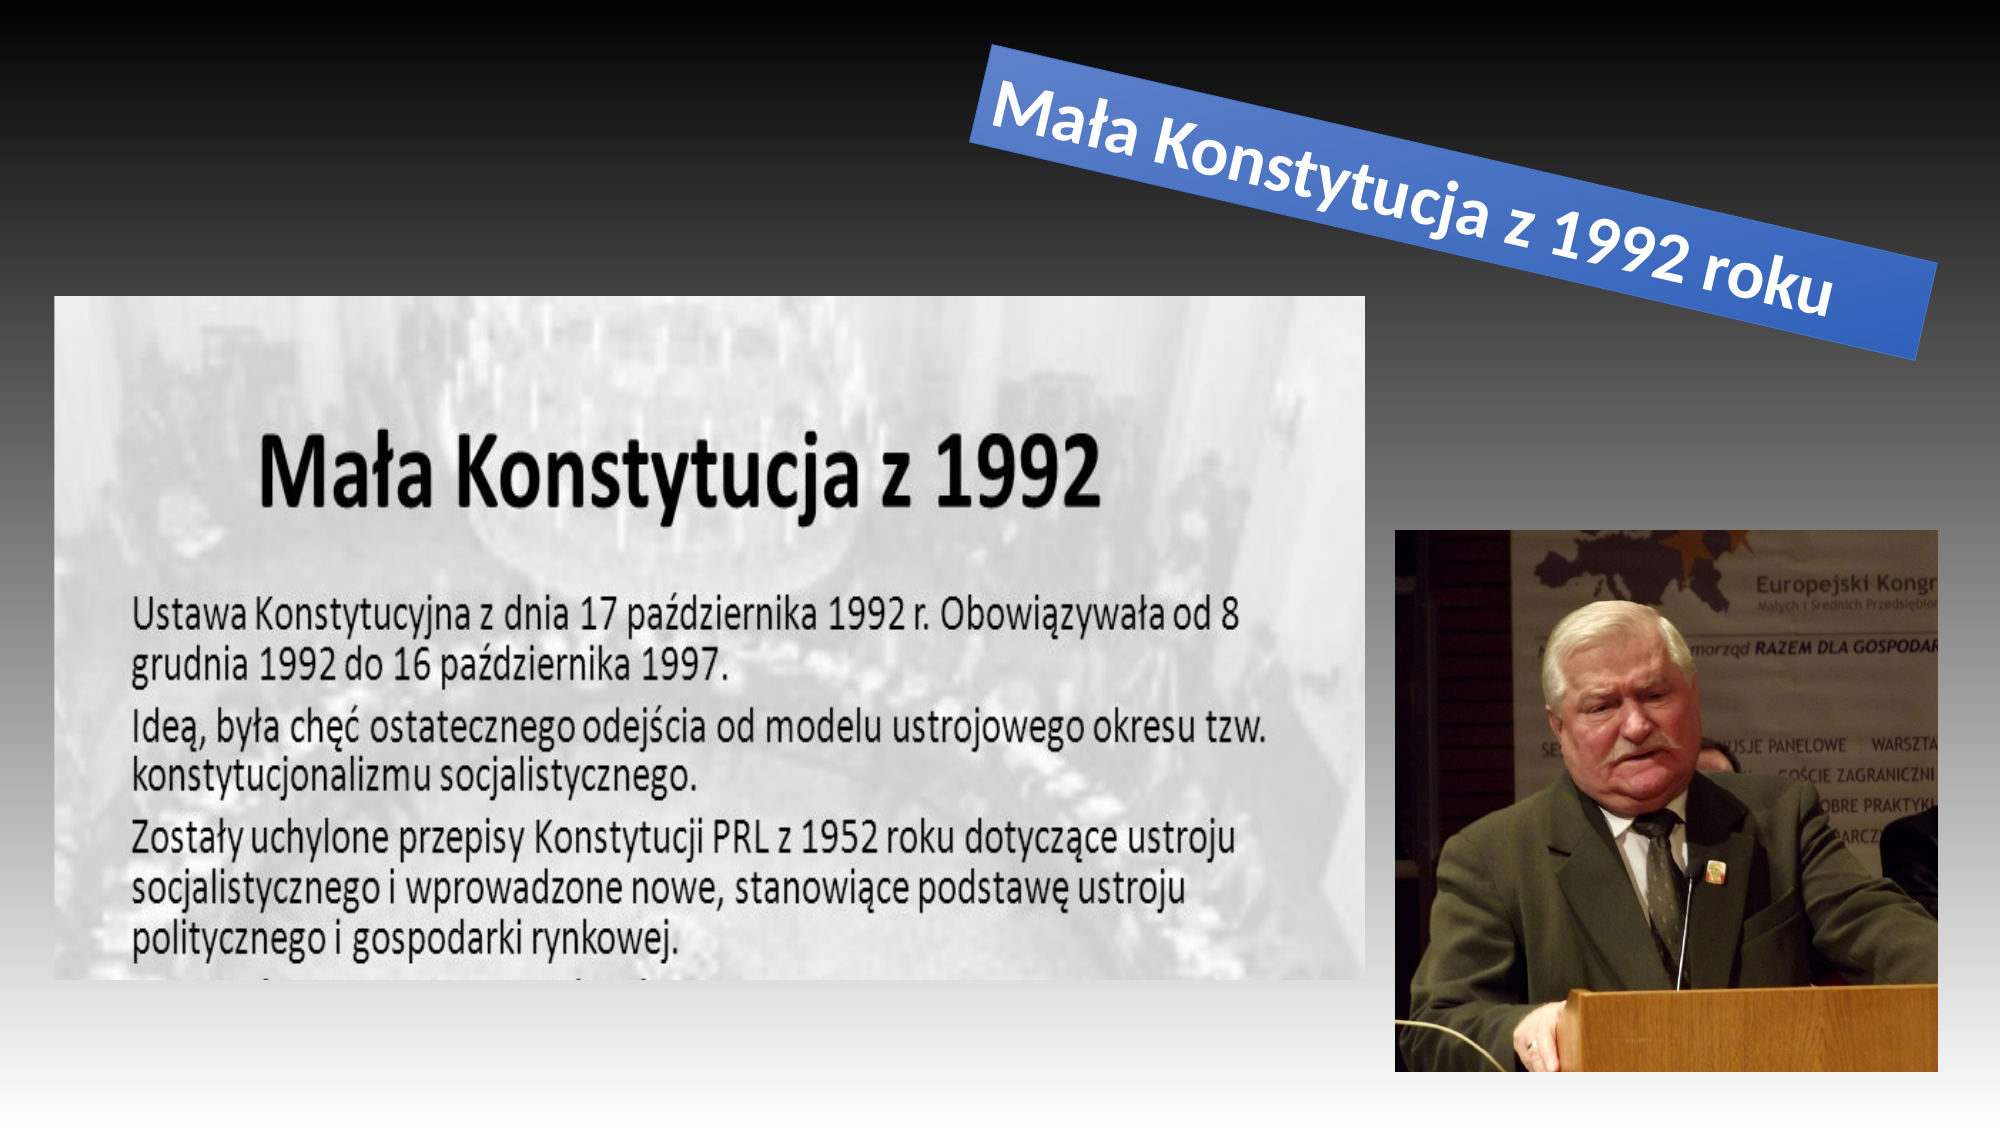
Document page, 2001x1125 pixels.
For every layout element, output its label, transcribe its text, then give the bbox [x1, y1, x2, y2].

picture [1395, 530, 1938, 1073]
picture [54, 296, 1365, 980]
text_box Mała Konstytucja z 1992 roku [969, 44, 1938, 361]
